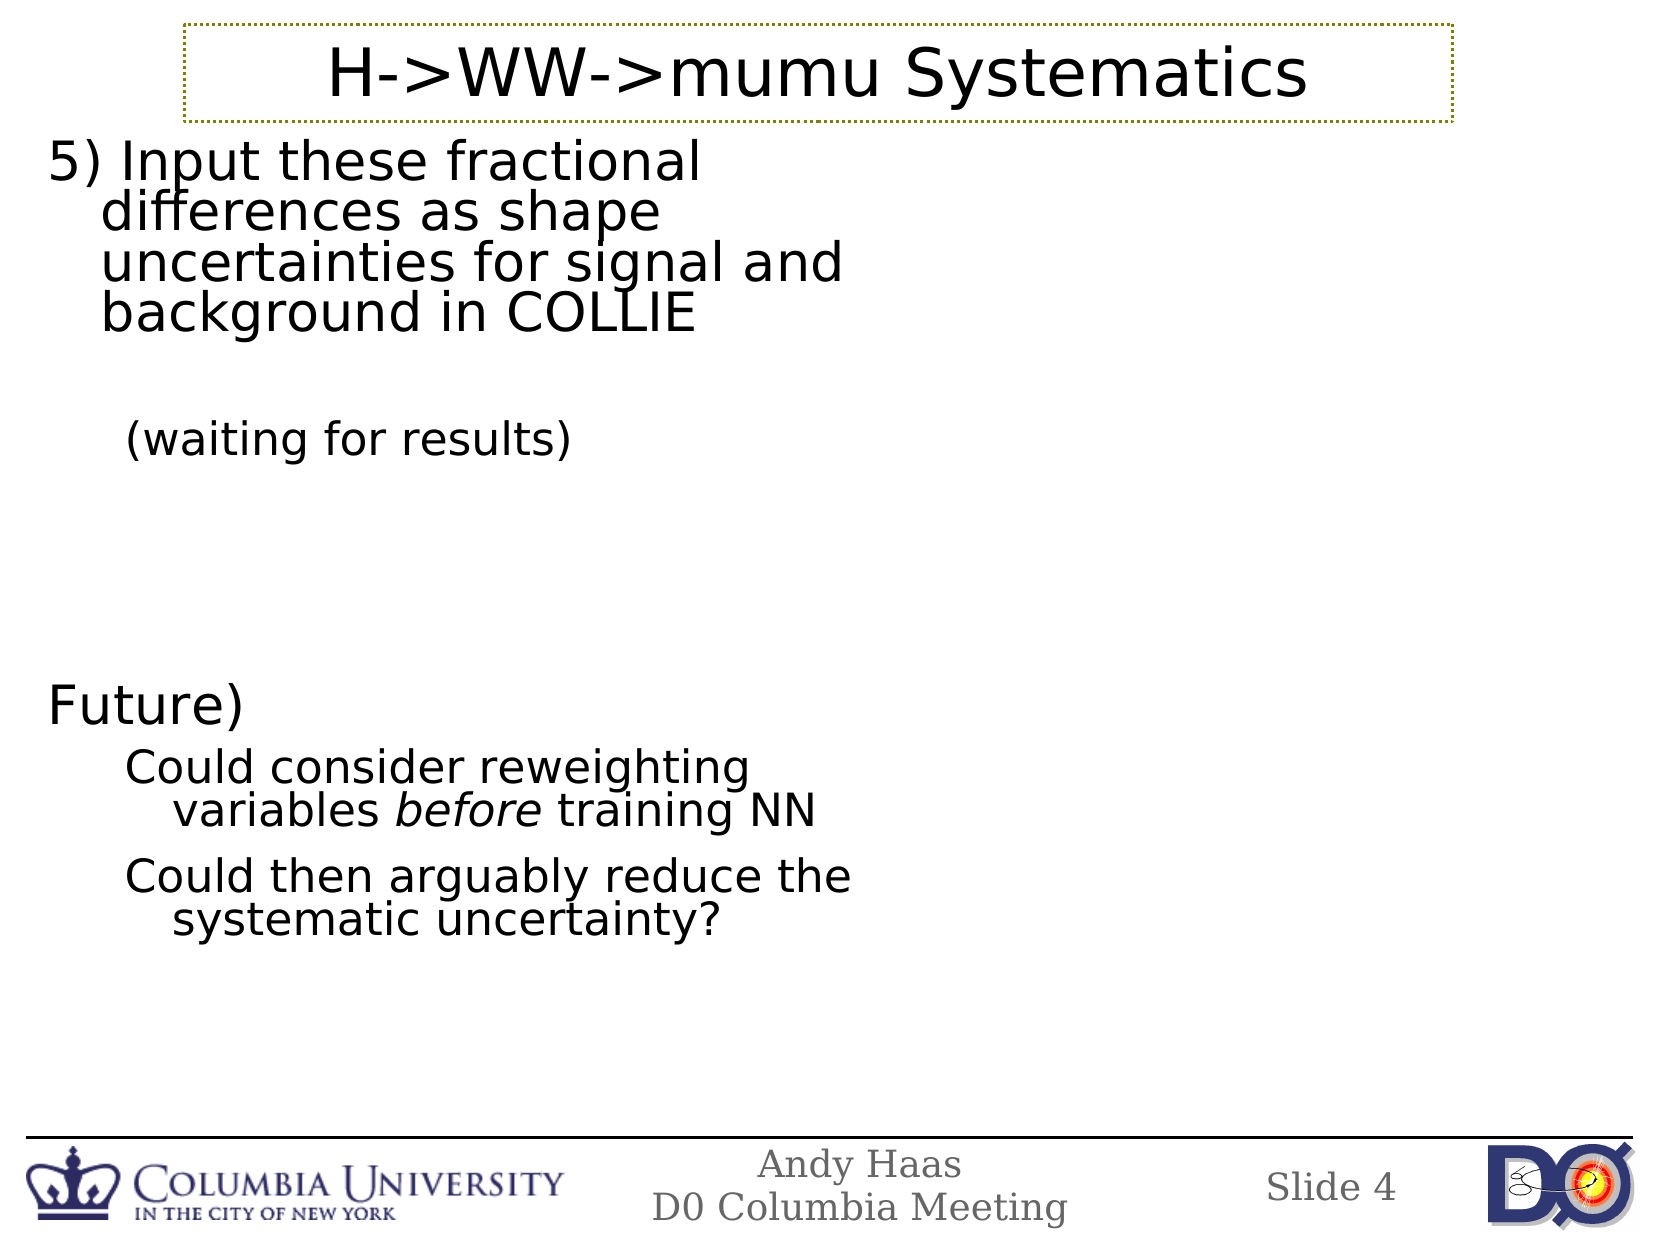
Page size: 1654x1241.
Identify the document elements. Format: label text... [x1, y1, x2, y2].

title H->WW->mumu Systematics [184, 24, 1453, 122]
picture [1479, 1140, 1639, 1233]
list 5) Input these fractional differences as shape uncertainties for signal and background in COLLIE (waiting for results) Future) Could consider reweighting variables before training NN Could then arguably reduce the systematic uncertainty? [30, 140, 914, 1125]
picture [26, 1146, 565, 1220]
